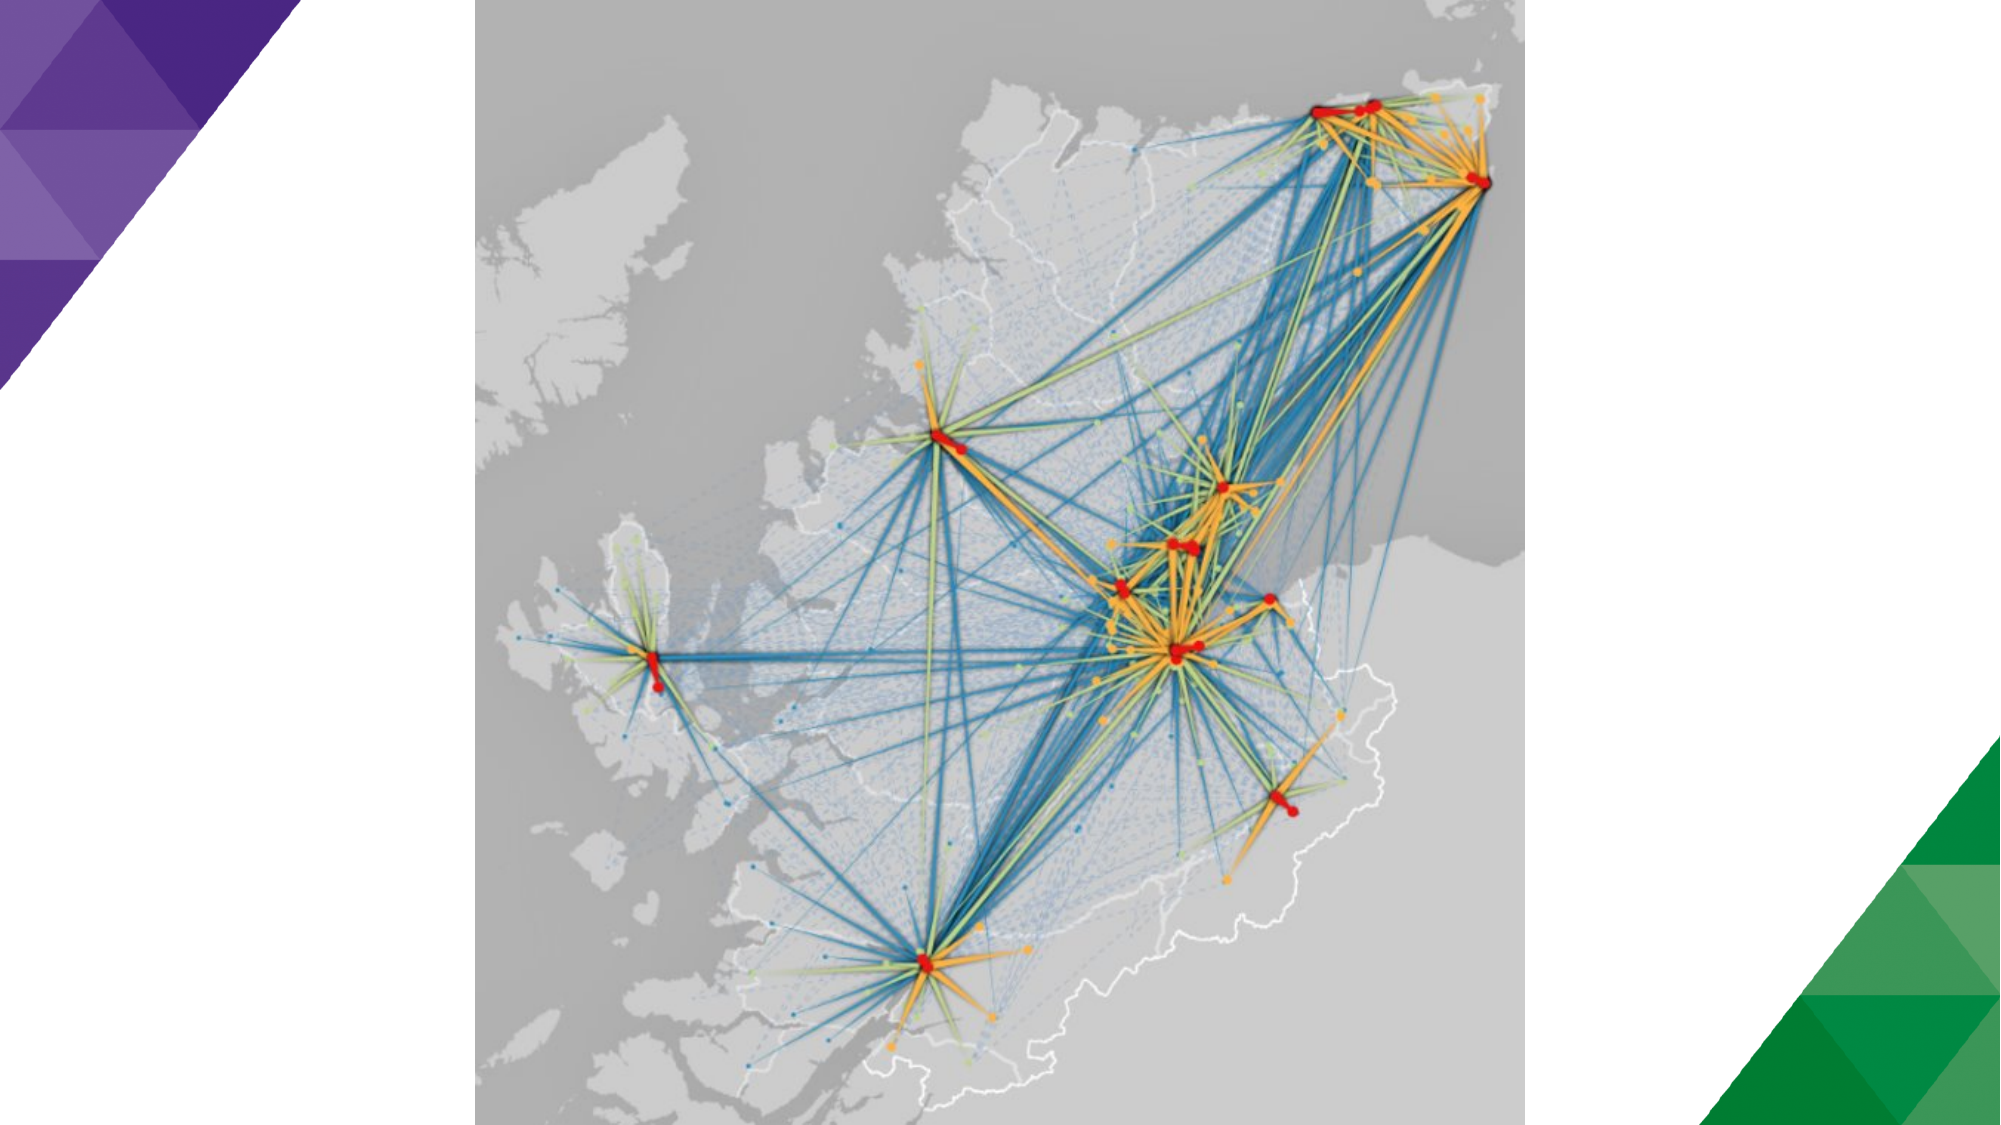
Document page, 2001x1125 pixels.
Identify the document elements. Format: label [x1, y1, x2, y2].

picture [475, 0, 1525, 1125]
